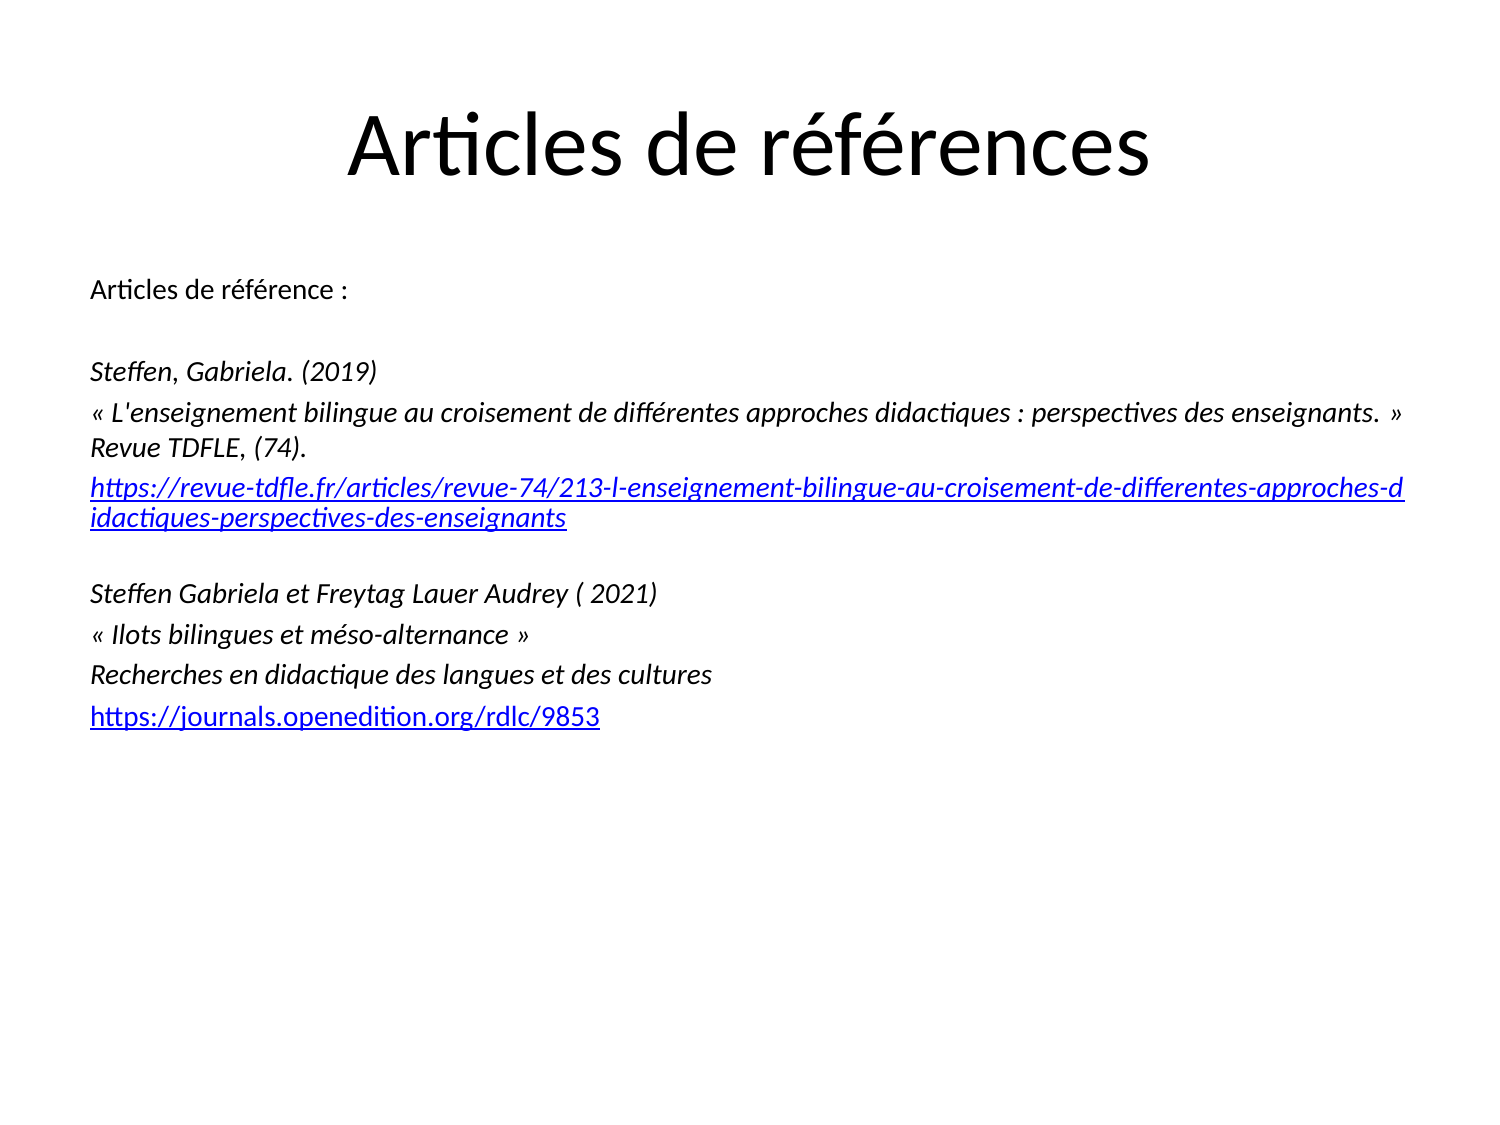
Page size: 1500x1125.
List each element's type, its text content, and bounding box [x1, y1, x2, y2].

title Articles de références [75, 45, 1425, 233]
list Articles de référence : Steffen, Gabriela. (2019) « L'enseignement bilingue au croisement de différentes approches didactiques : perspectives des enseignants. » Revue TDFLE, (74). https://revue-tdfle.fr/articles/revue-74/213-l-enseignement-bilingue-au-croisement-de-differentes-approches-didactiques-perspectives-des-enseignants Steffen Gabriela et Freytag Lauer Audrey ( 2021) « Ilots bilingues et méso-alternance » Recherches en didactique des langues et des cultures https://journals.openedition.org/rdlc/9853 [75, 262, 1425, 1005]
